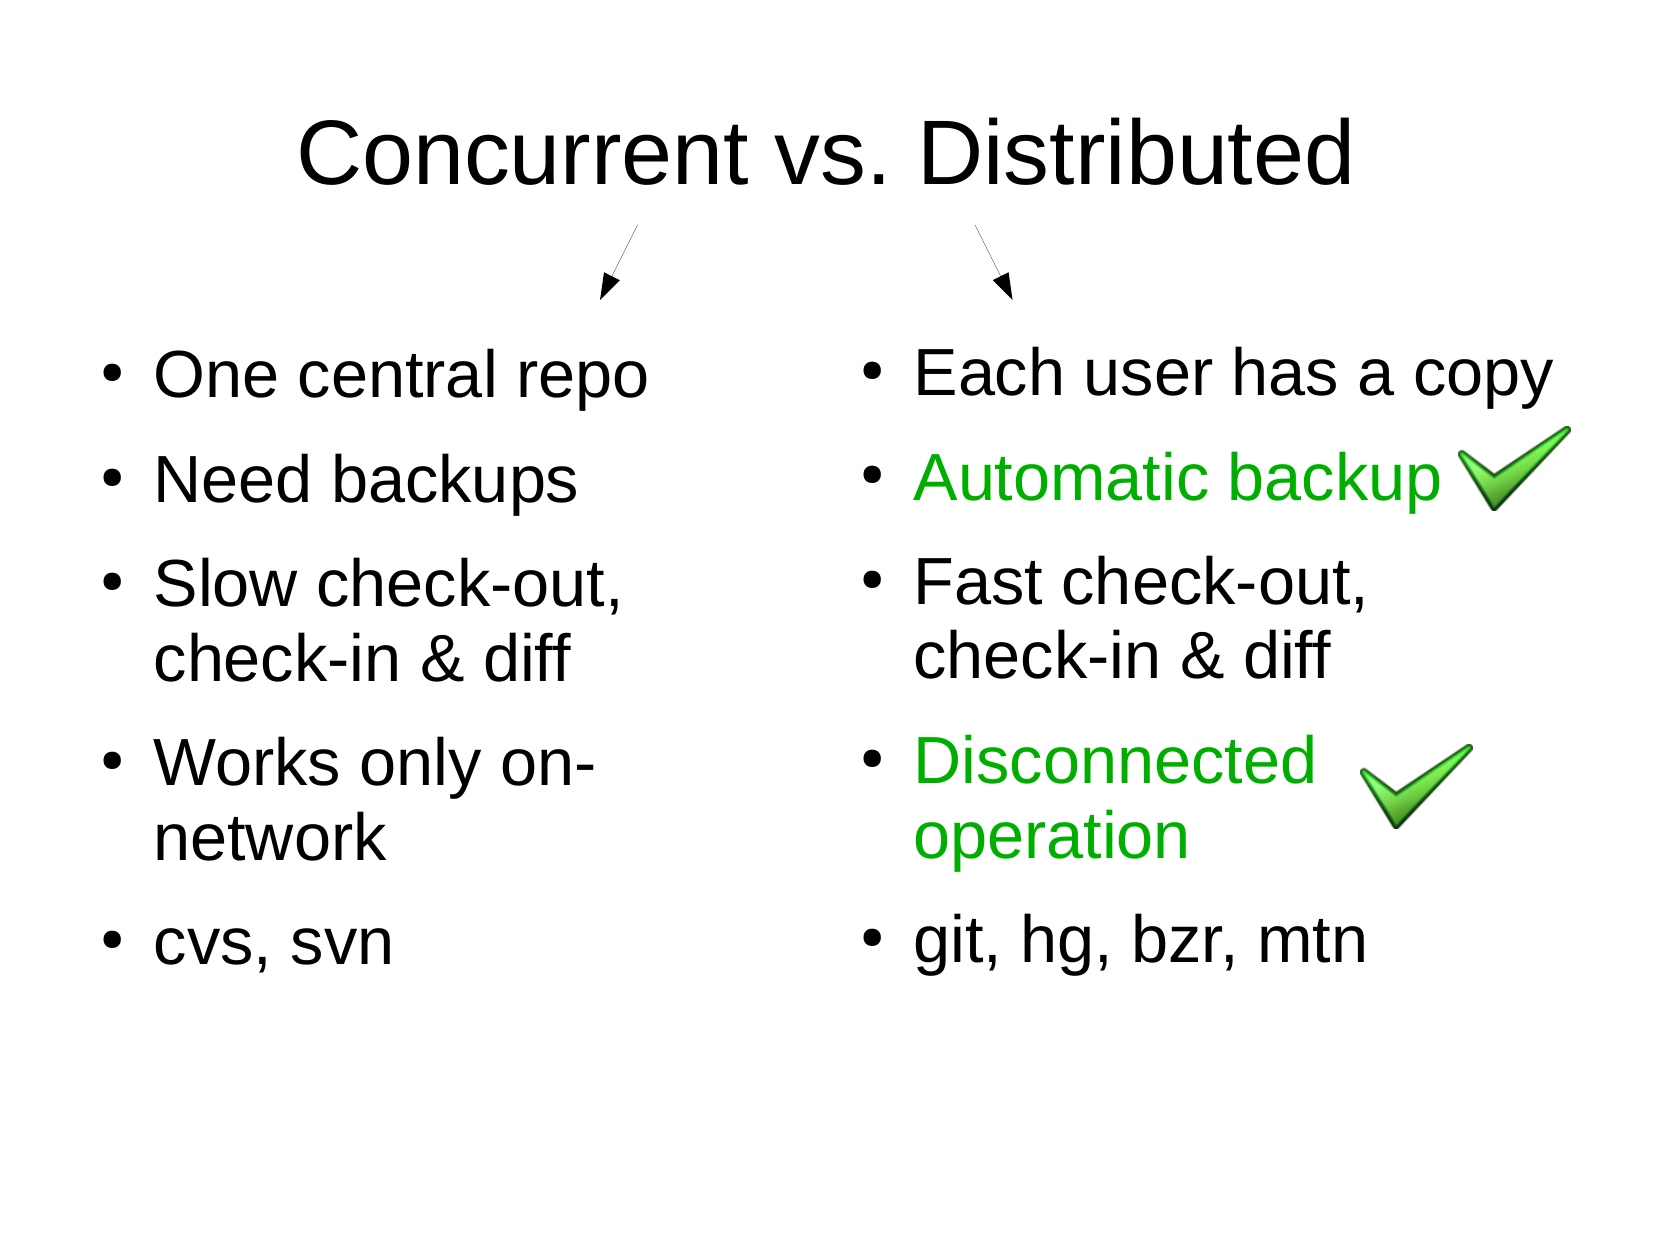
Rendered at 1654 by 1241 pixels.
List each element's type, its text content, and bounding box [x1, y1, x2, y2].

list One central repo Need backups Slow check-out, check-in & diff Works only on-network cvs, svn [82, 337, 809, 1142]
picture [1458, 426, 1571, 511]
picture [1360, 744, 1473, 829]
list Each user has a copy Automatic backup Fast check-out, check-in & diff Disconnected operation git, hg, bzr, mtn [842, 335, 1569, 1140]
title Concurrent vs. Distributed [82, 56, 1571, 250]
